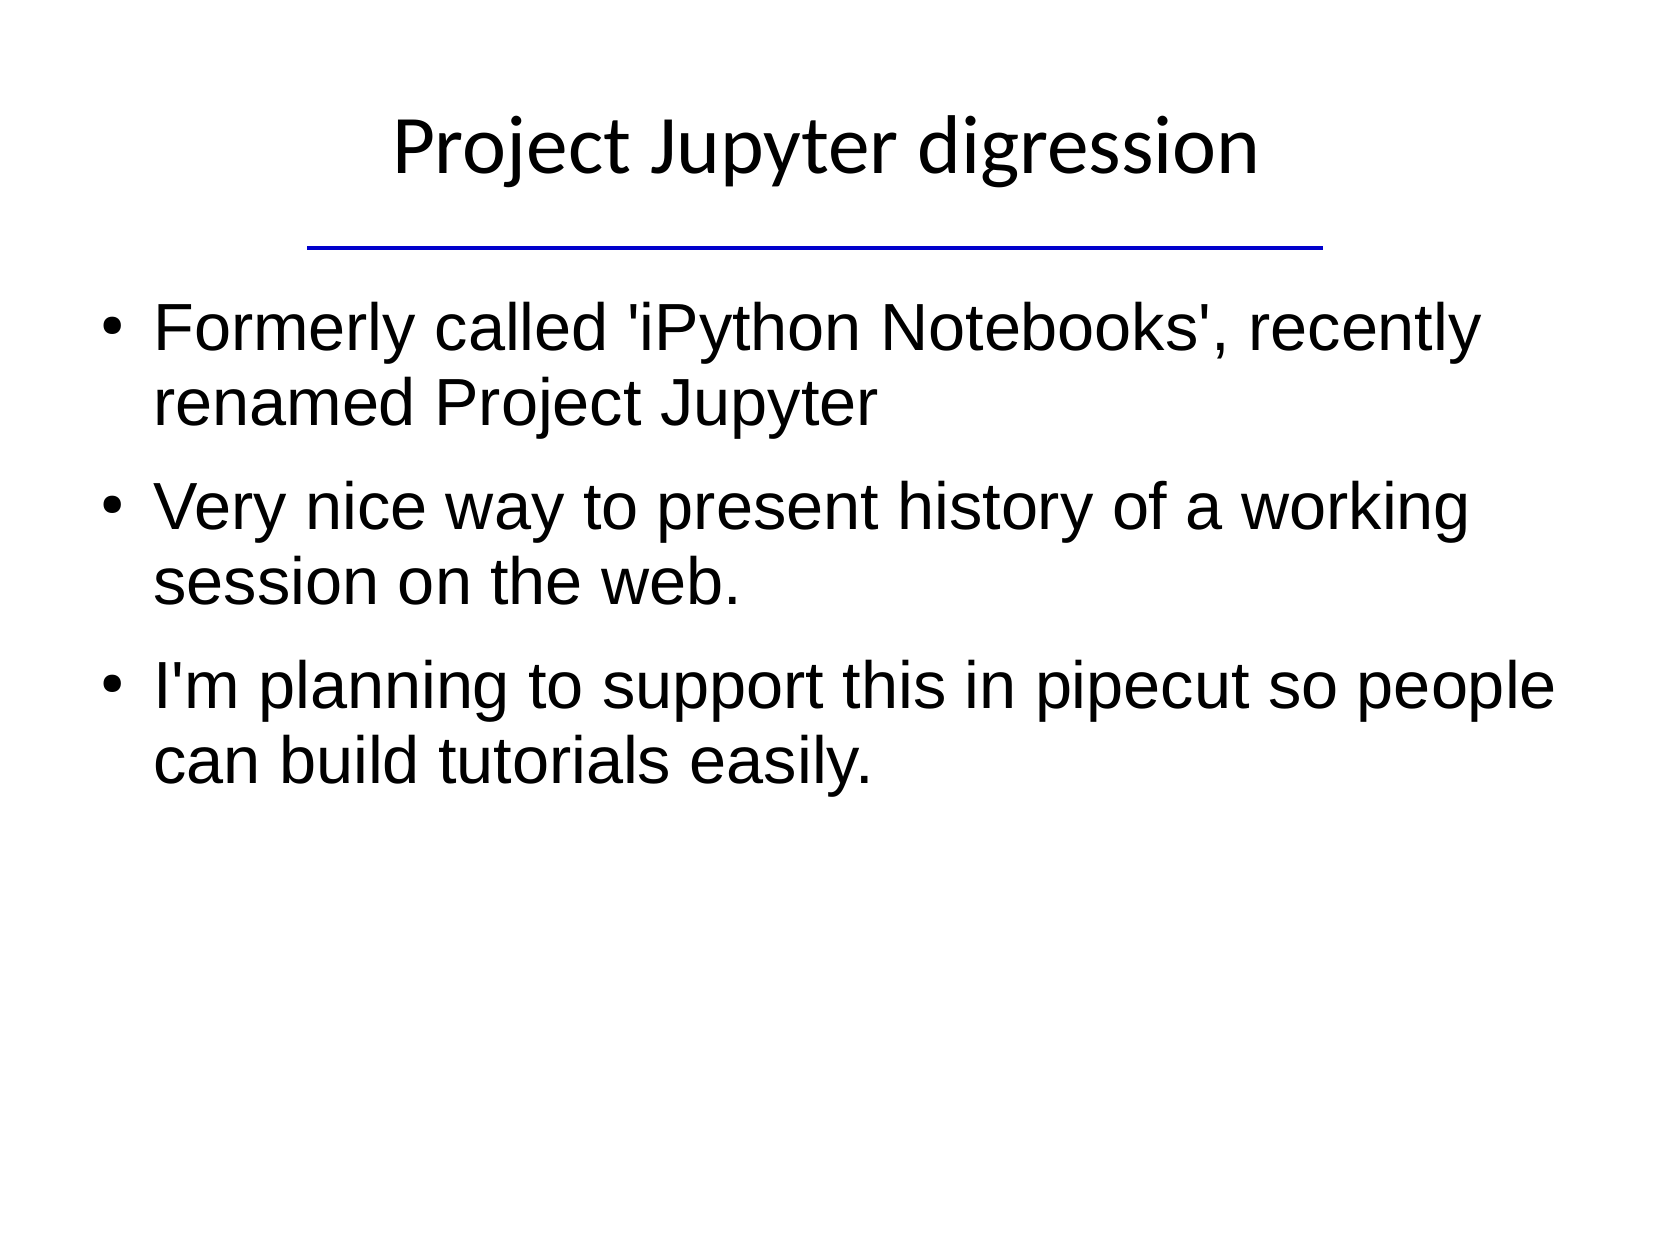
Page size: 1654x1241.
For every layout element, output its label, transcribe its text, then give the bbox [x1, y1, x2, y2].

title Project Jupyter digression [82, 49, 1571, 257]
list Formerly called 'iPython Notebooks', recently renamed Project Jupyter Very nice way to present history of a working session on the web. I'm planning to support this in pipecut so people can build tutorials easily. [82, 290, 1571, 1010]
